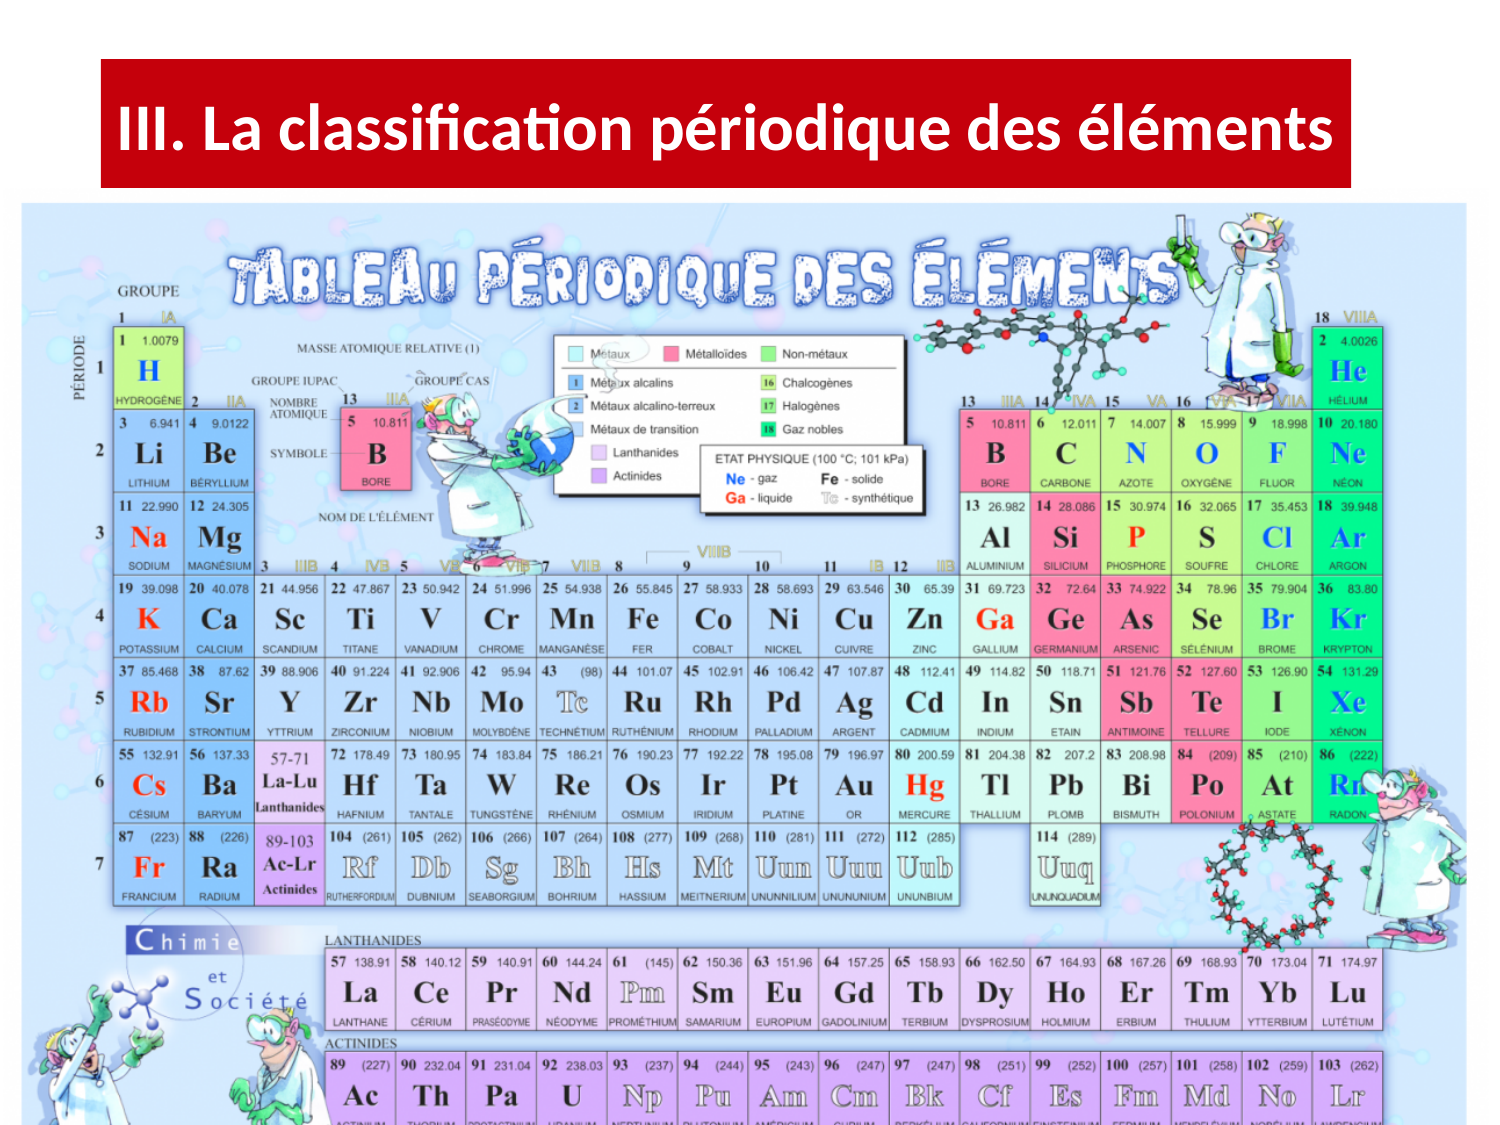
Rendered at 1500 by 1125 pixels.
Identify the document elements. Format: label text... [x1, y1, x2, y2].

text_box III. La classification périodique des éléments [100, 59, 1352, 188]
picture [3, 188, 1489, 1125]
